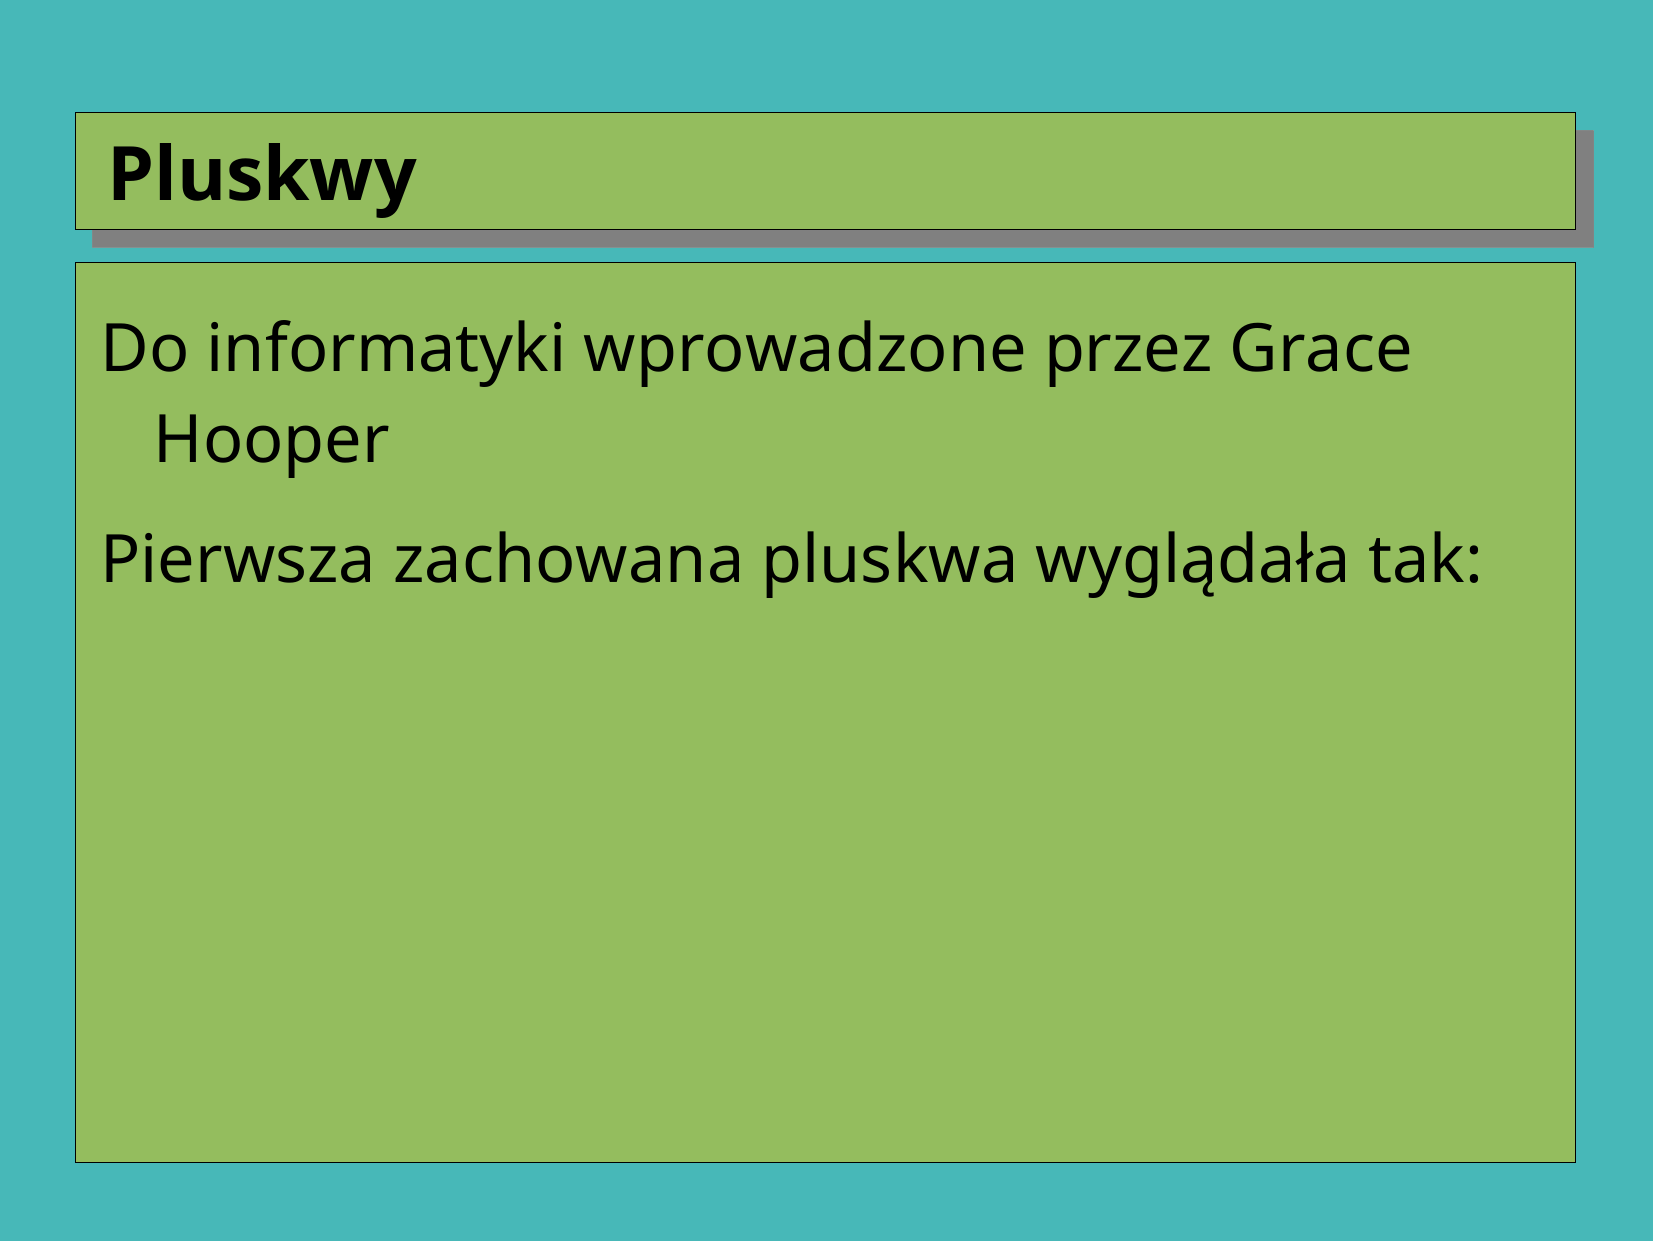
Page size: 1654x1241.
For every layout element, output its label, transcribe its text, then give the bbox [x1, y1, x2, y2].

text_box Pluskwy [75, 112, 1576, 226]
list Do informatyki wprowadzone przez Grace Hooper Pierwsza zachowana pluskwa wyglądała tak: [82, 300, 1571, 976]
text_box [75, 262, 1576, 1163]
